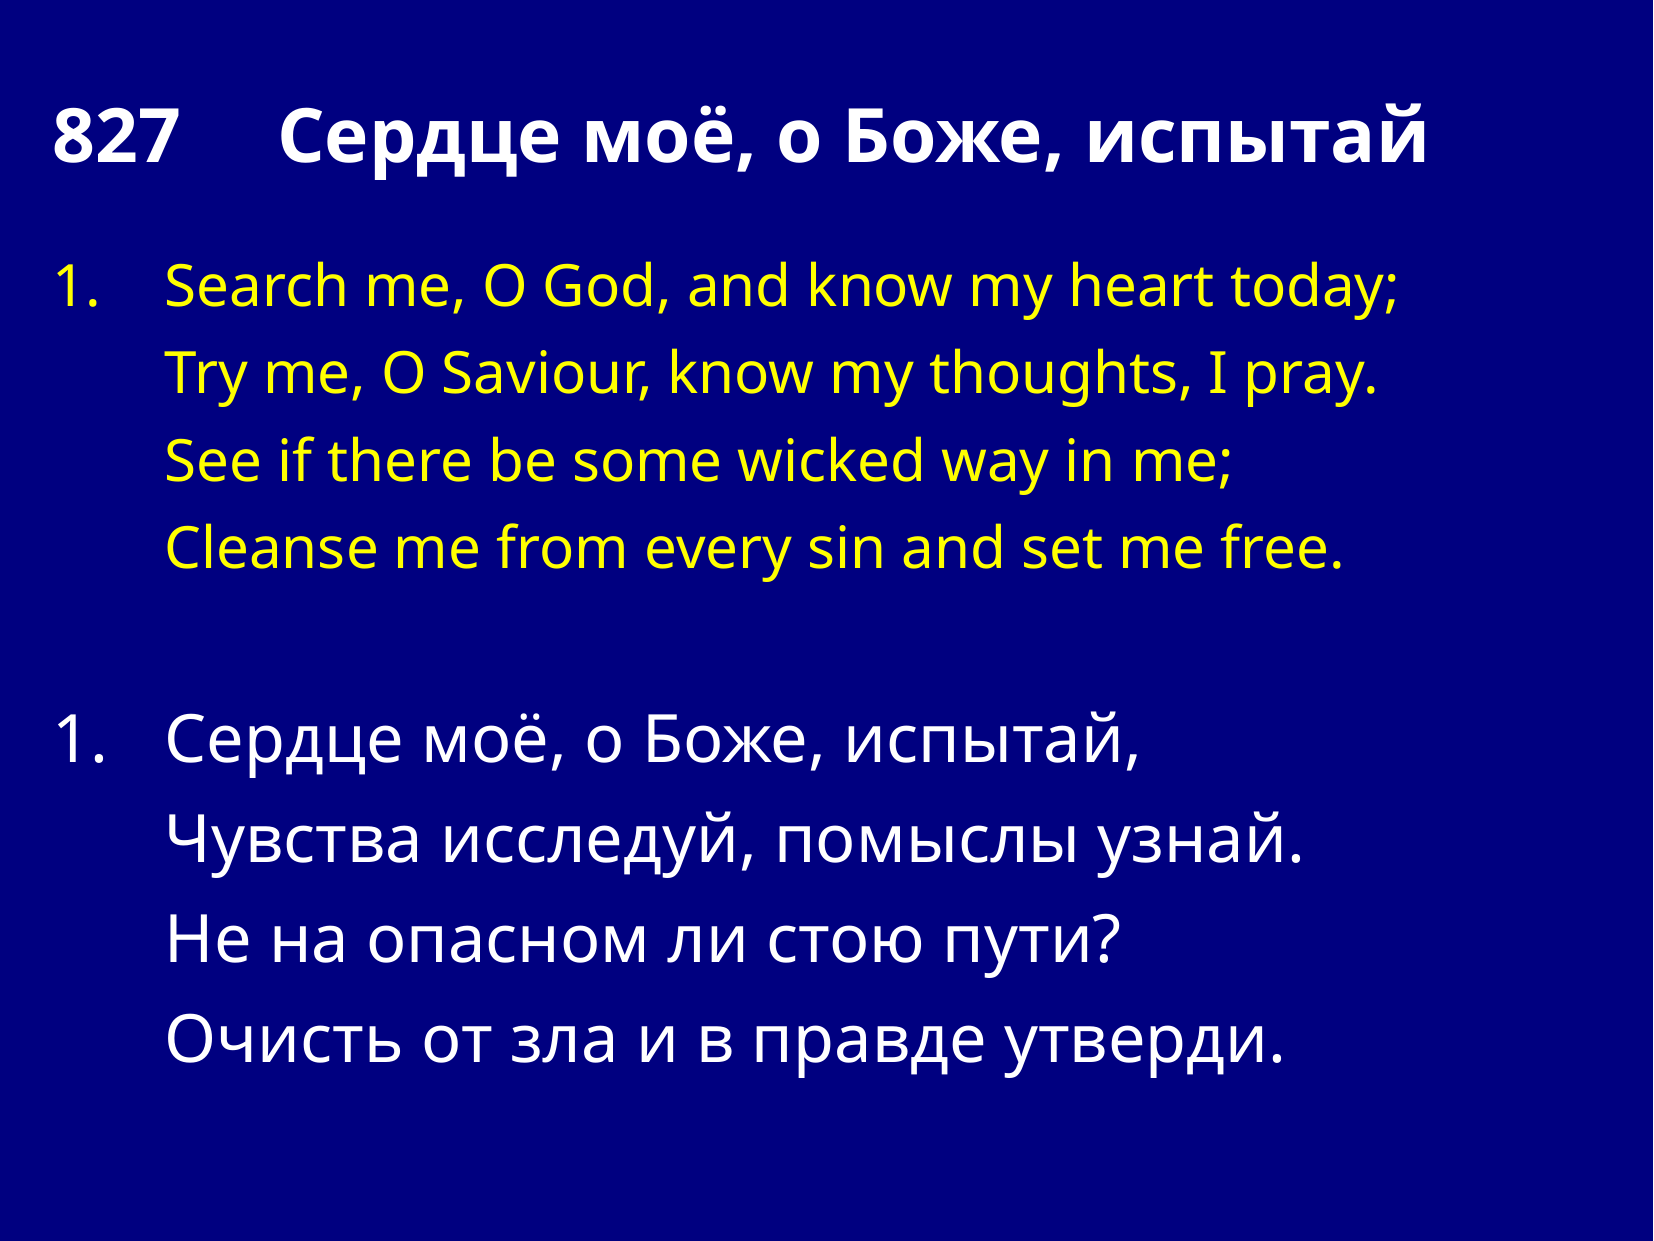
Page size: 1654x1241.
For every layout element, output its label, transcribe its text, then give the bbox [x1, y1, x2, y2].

text_box 1. Сердце моё, о Боже, испытай, Чувства исследуй, помыслы узнай. Не на опасном ли стою пути? Очисть от зла и в правде утверди. [37, 675, 1576, 1163]
text_box 827 Сердце моё, о Боже, испытай [37, 75, 1651, 188]
text_box 1. Search me, O God, and know my heart today; Try me, O Saviour, know my thoughts, I pray. See if there be some wicked way in me; Cleanse me from every sin and set me free. [37, 188, 1651, 638]
